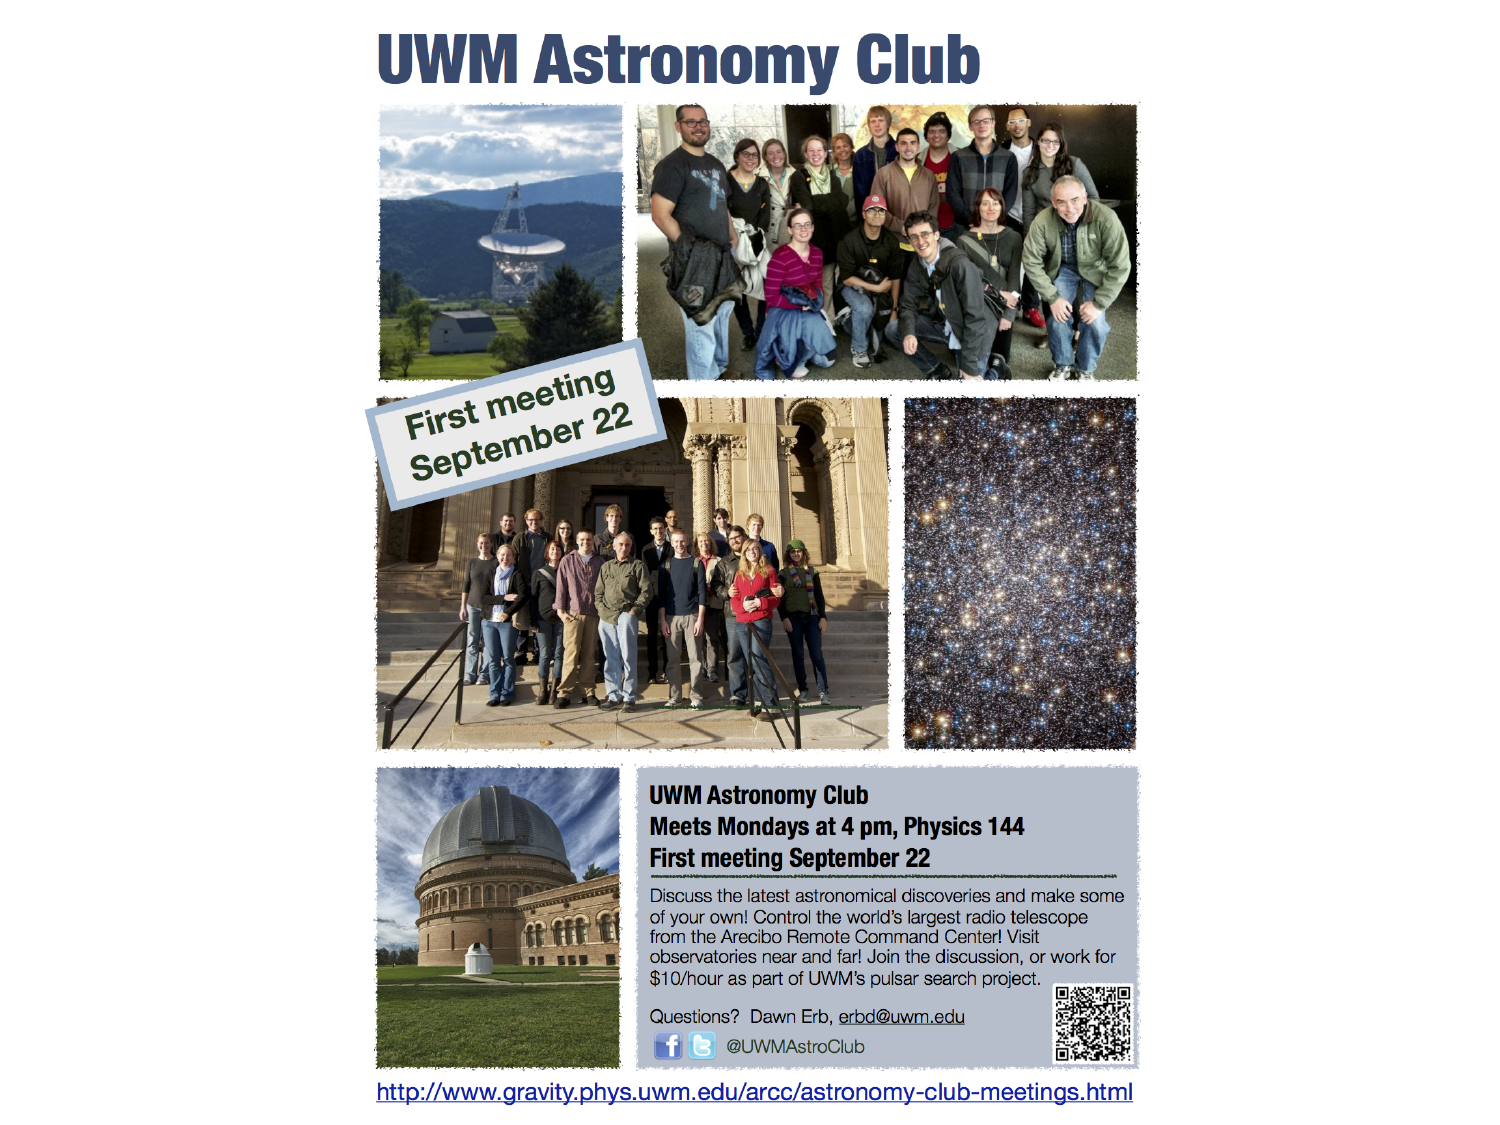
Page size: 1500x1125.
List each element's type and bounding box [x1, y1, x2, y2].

picture [322, 0, 1193, 1125]
